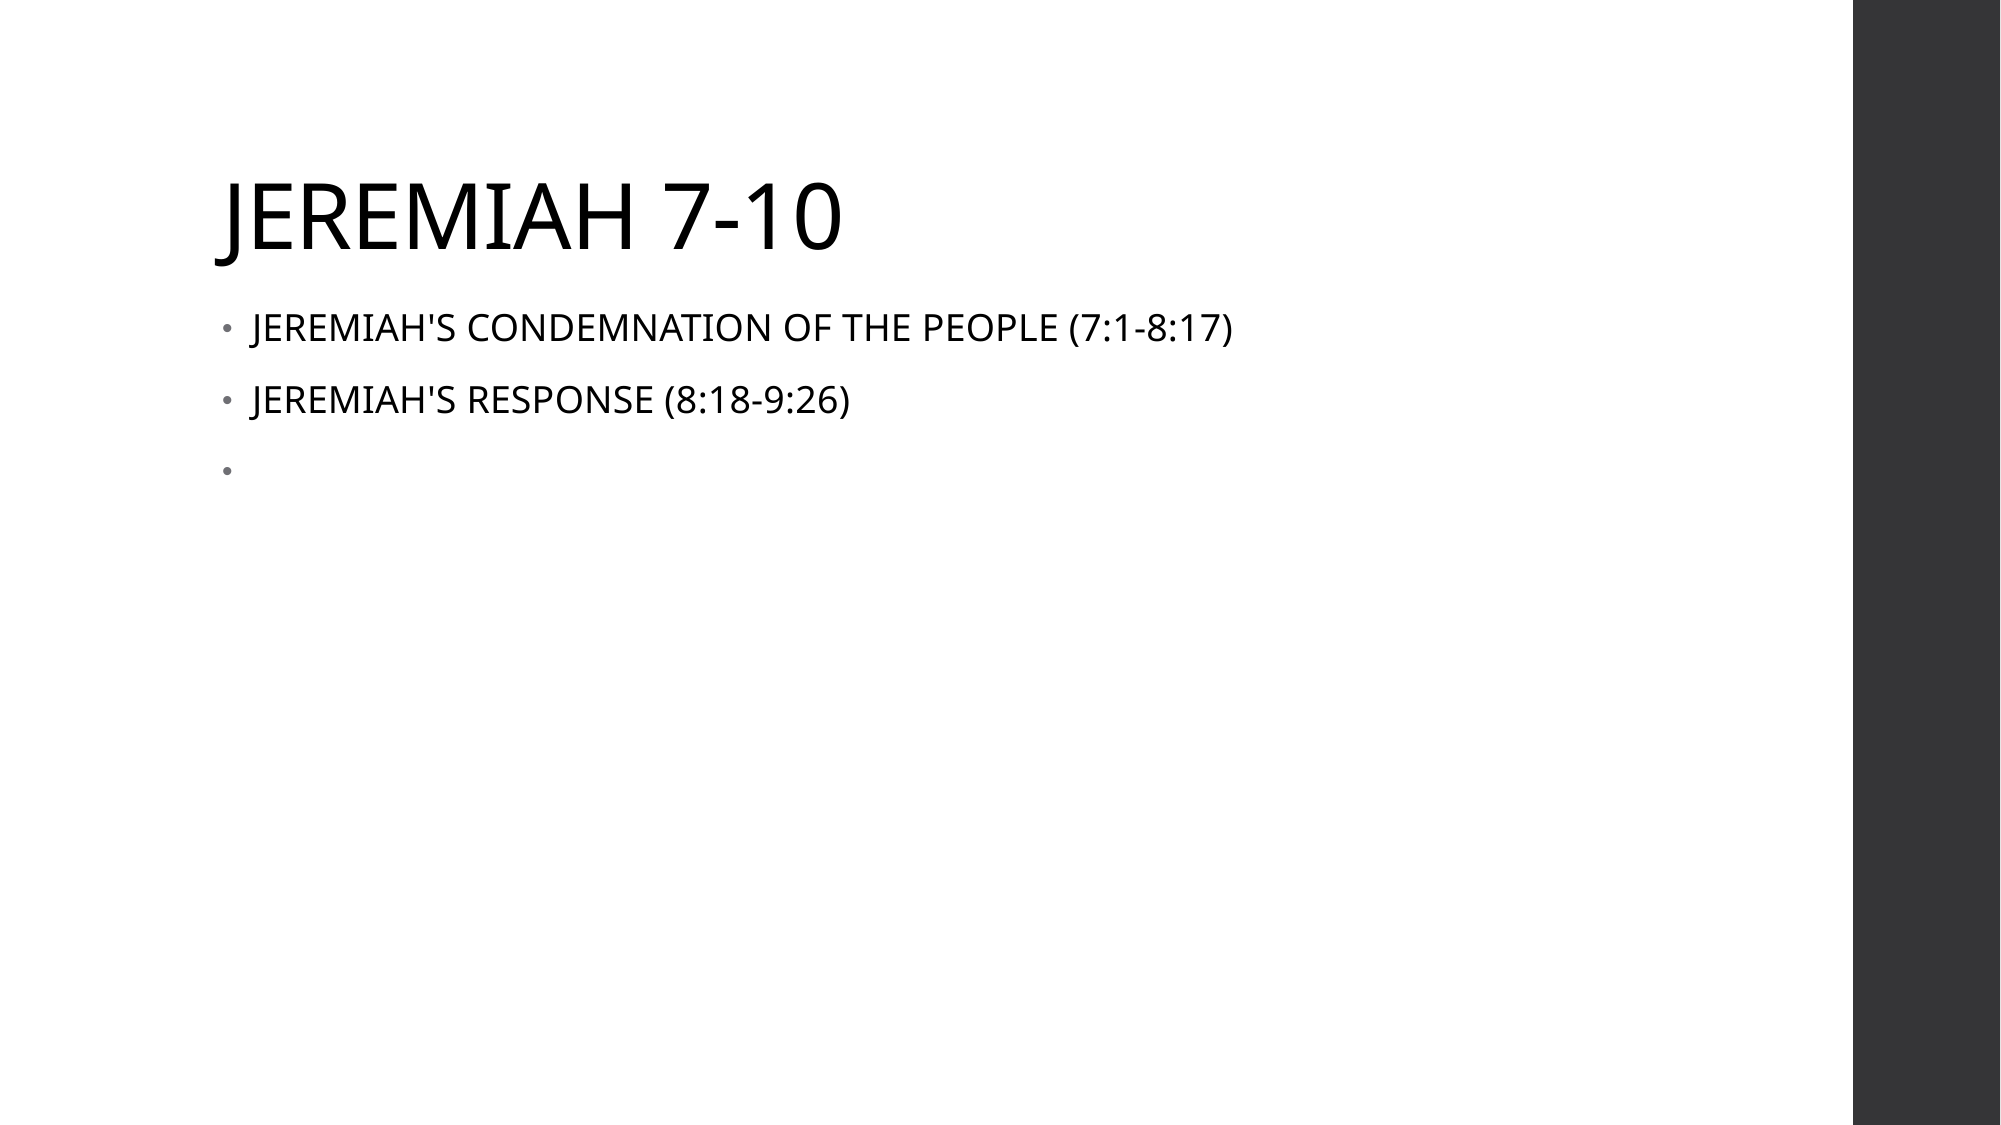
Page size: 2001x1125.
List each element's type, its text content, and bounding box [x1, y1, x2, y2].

list JEREMIAH'S CONDEMNATION OF THE PEOPLE (7:1-8:17) JEREMIAH'S RESPONSE (8:18-9:26) [206, 299, 1617, 1014]
title JEREMIAH 7-10 [206, 60, 1797, 278]
